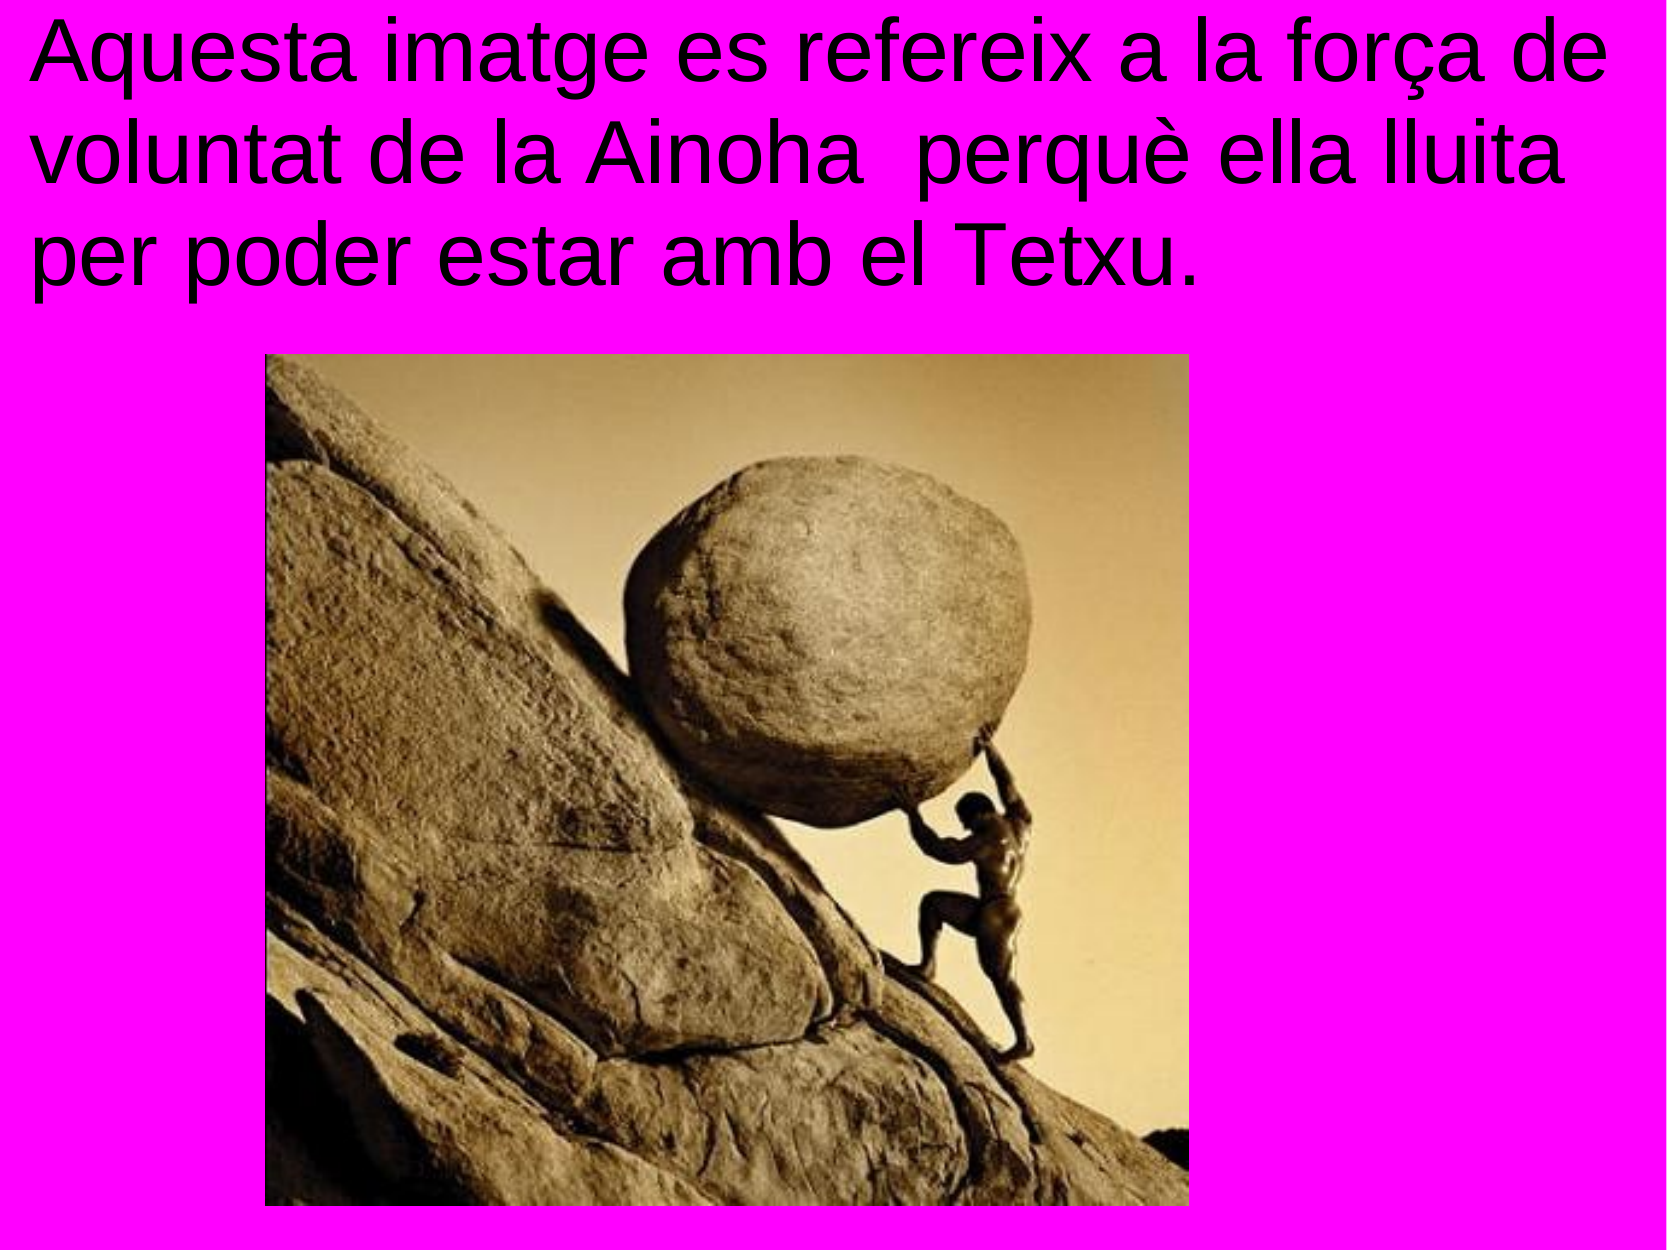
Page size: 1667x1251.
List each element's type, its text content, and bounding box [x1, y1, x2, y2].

picture [265, 354, 1189, 1206]
title Aquesta imatge es refereix a la força de voluntat de la Ainoha perquè ella lluita per poder estar amb el Tetxu. [29, 0, 1614, 425]
